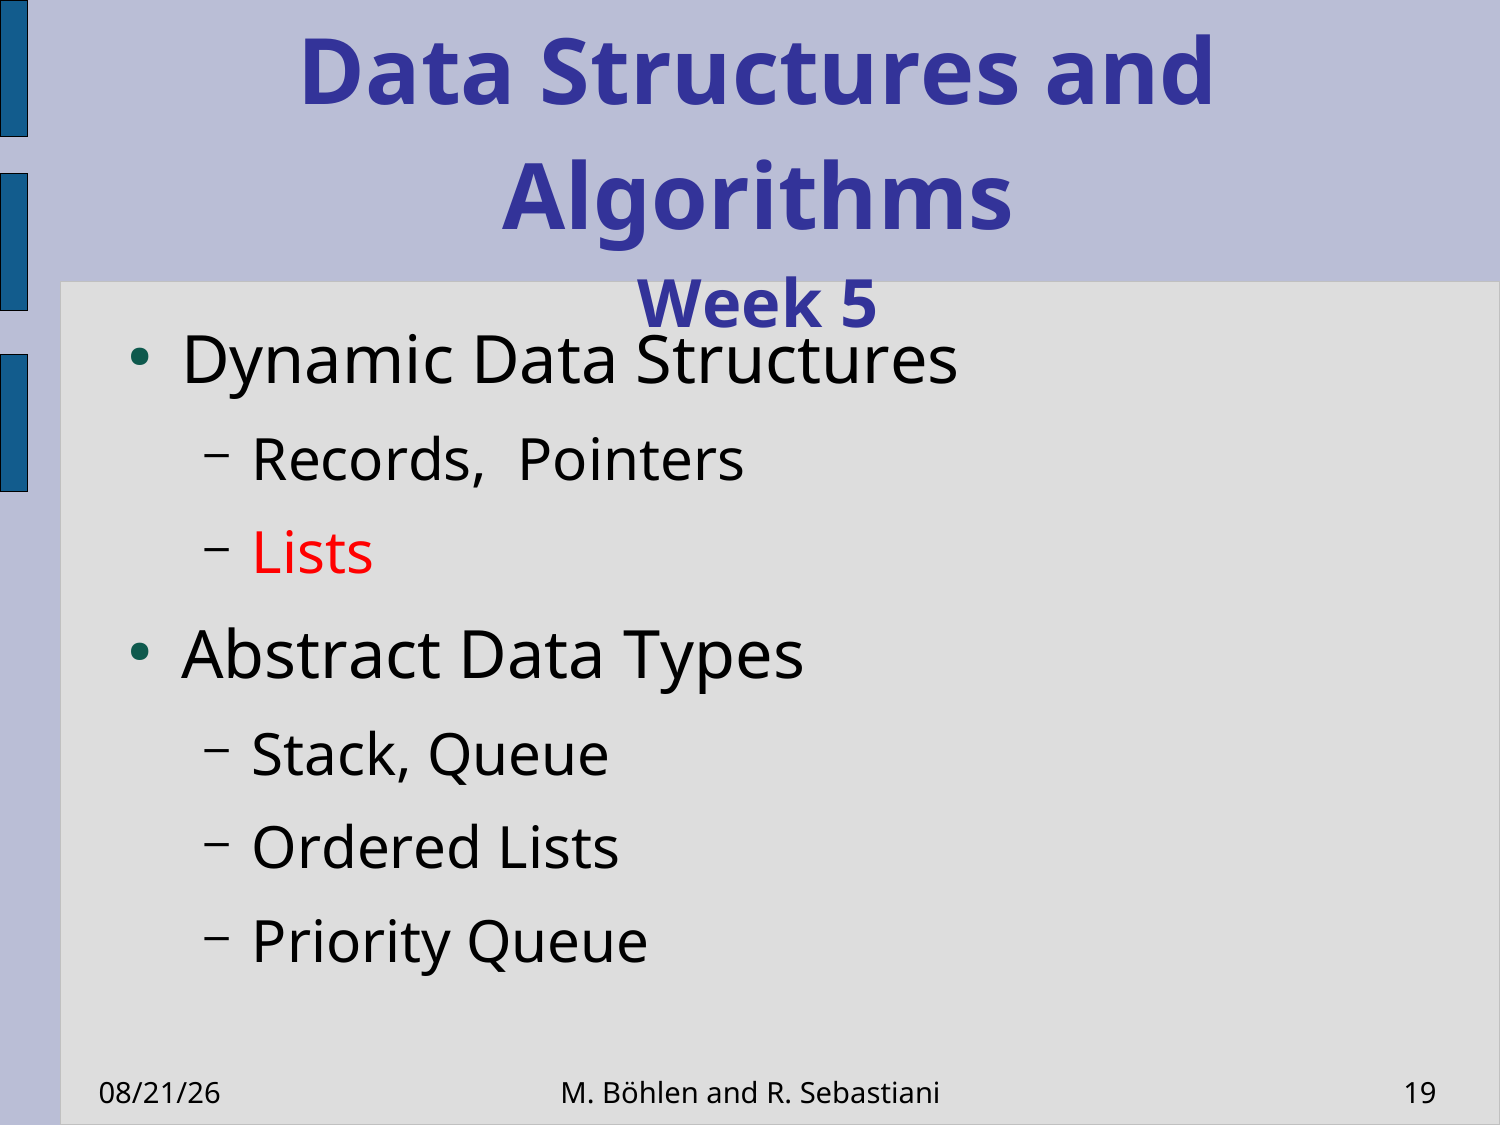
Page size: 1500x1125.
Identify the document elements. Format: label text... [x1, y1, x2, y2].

title Data Structures and Algorithms Week 5 [58, 73, 1458, 280]
list Dynamic Data Structures Records, Pointers Lists Abstract Data Types Stack, Queue Ordered Lists Priority Queue [110, 312, 1392, 1022]
